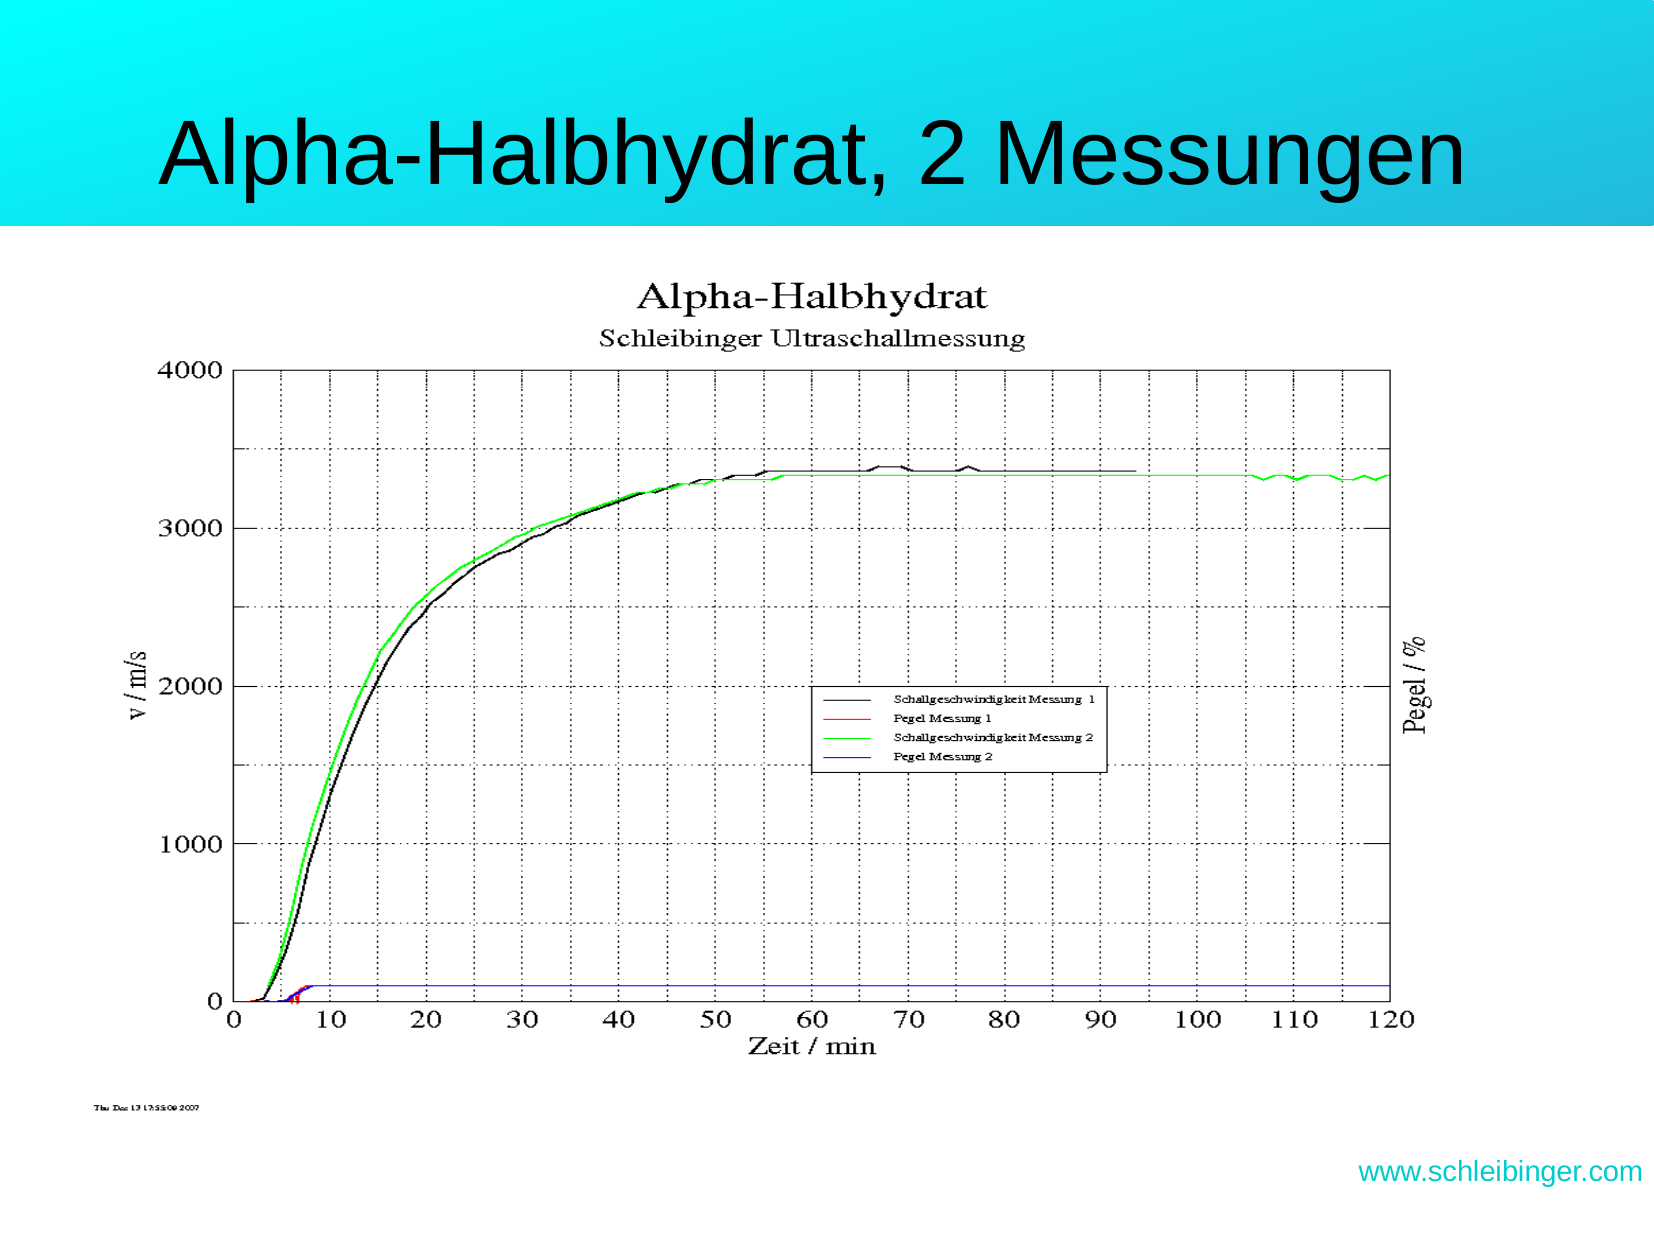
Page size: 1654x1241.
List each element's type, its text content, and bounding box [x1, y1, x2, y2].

picture [60, 235, 1557, 1138]
title Alpha-Halbhydrat, 2 Messungen [82, 49, 1571, 257]
